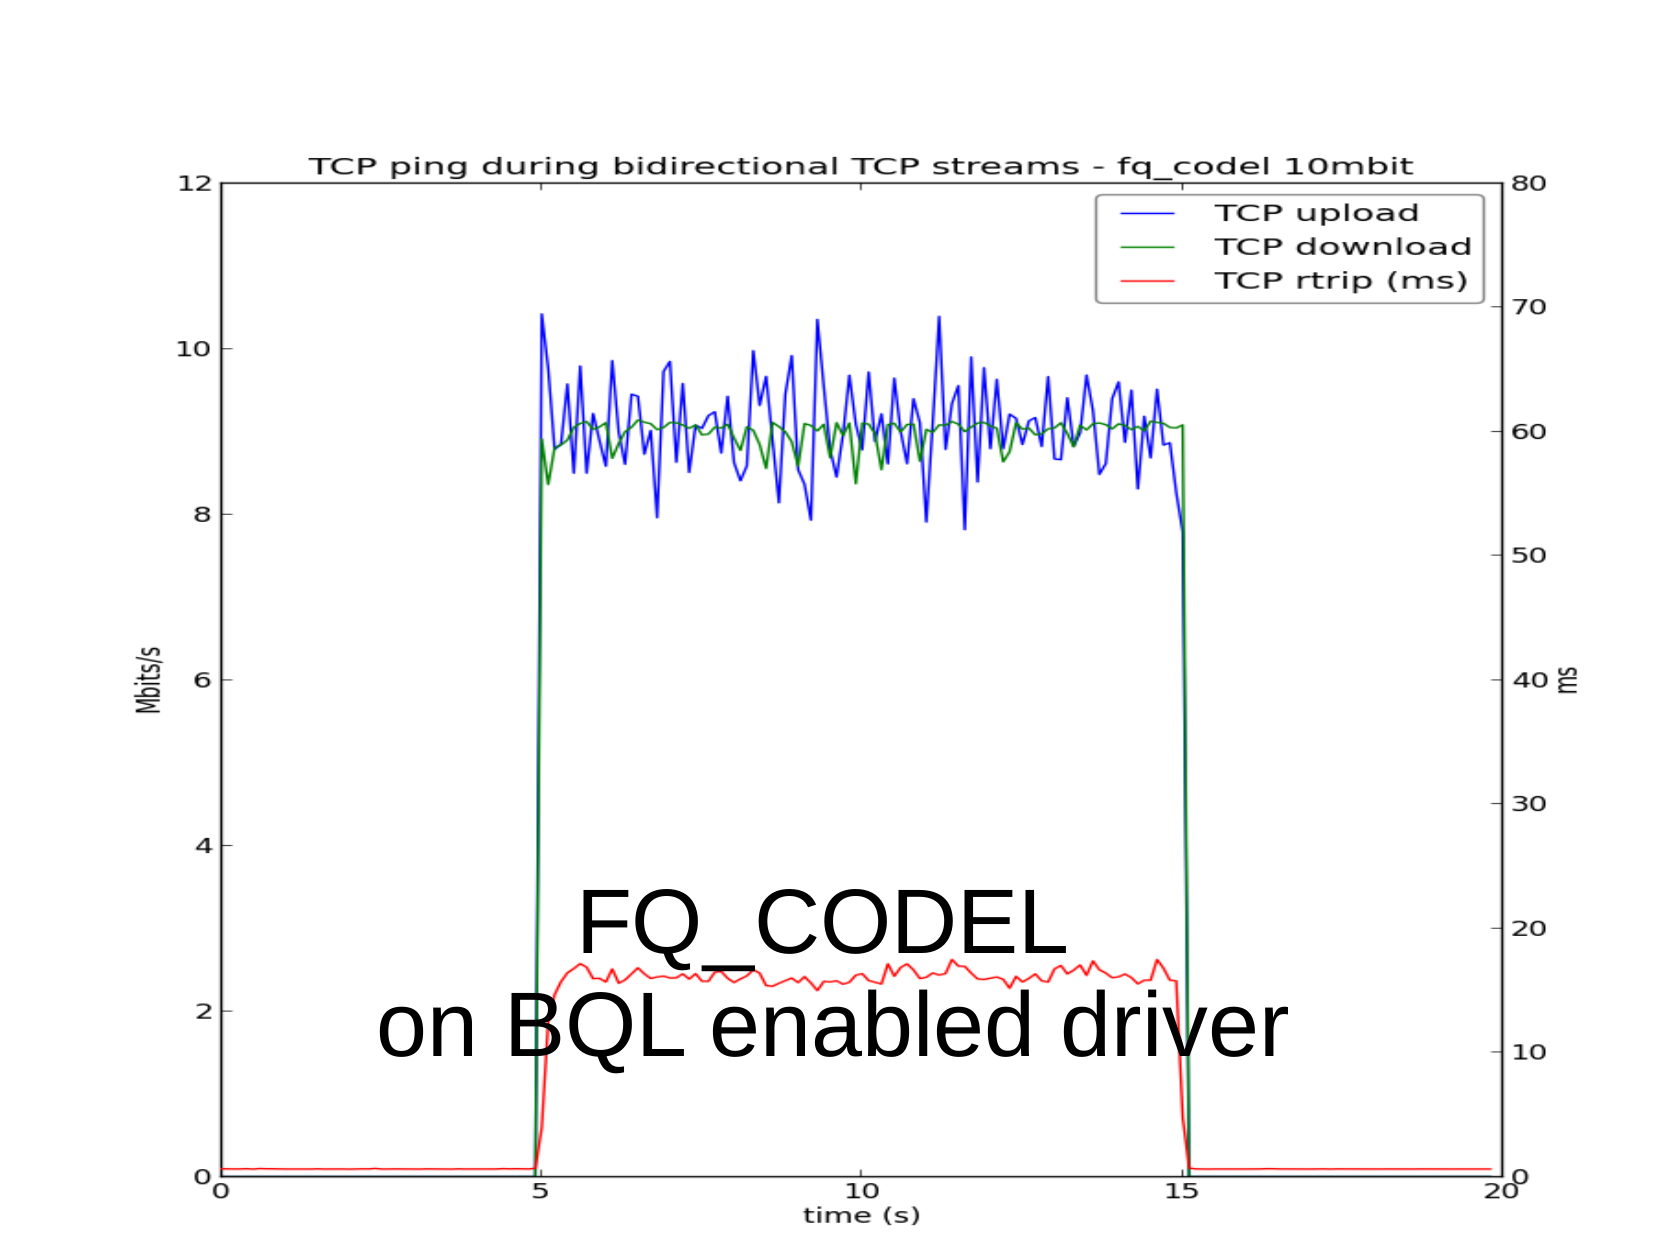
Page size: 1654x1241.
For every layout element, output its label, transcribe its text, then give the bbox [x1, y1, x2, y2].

title FQ_CODEL on BQL enabled driver [90, 870, 1579, 1078]
picture [15, 59, 1654, 1241]
